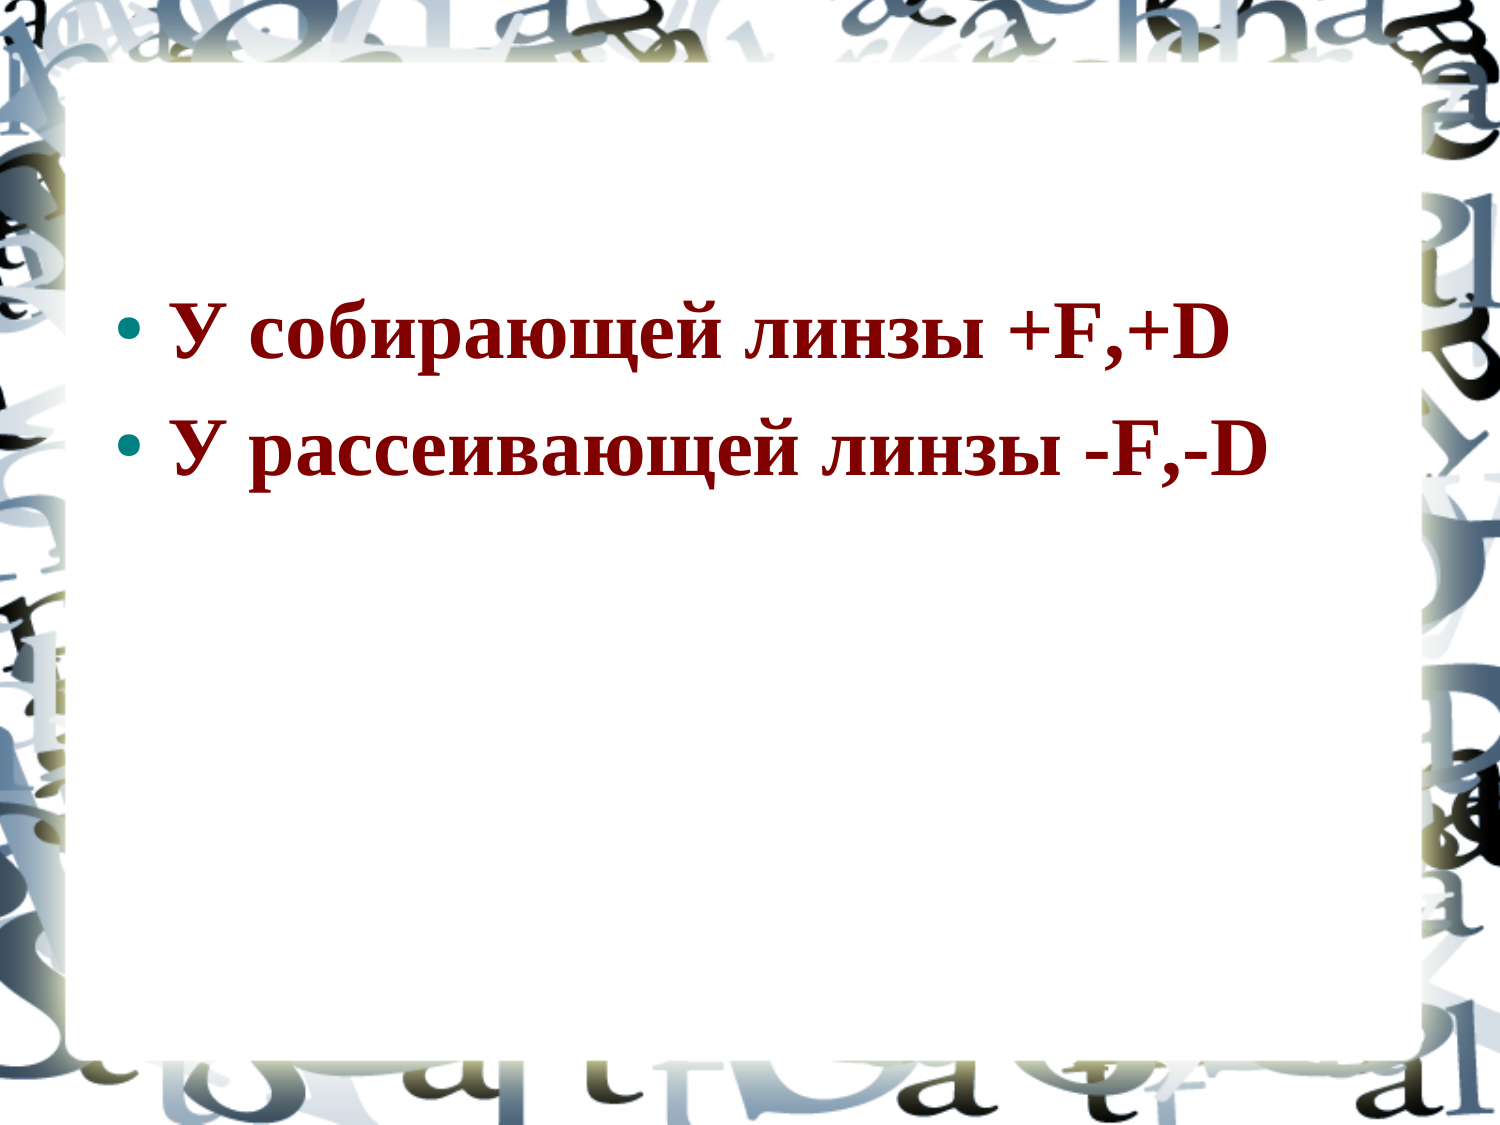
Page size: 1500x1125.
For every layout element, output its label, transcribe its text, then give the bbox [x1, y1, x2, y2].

picture [0, 0, 1500, 1125]
list У собирающей линзы +F,+D У рассеивающей линзы -F,-D [96, 284, 1388, 938]
